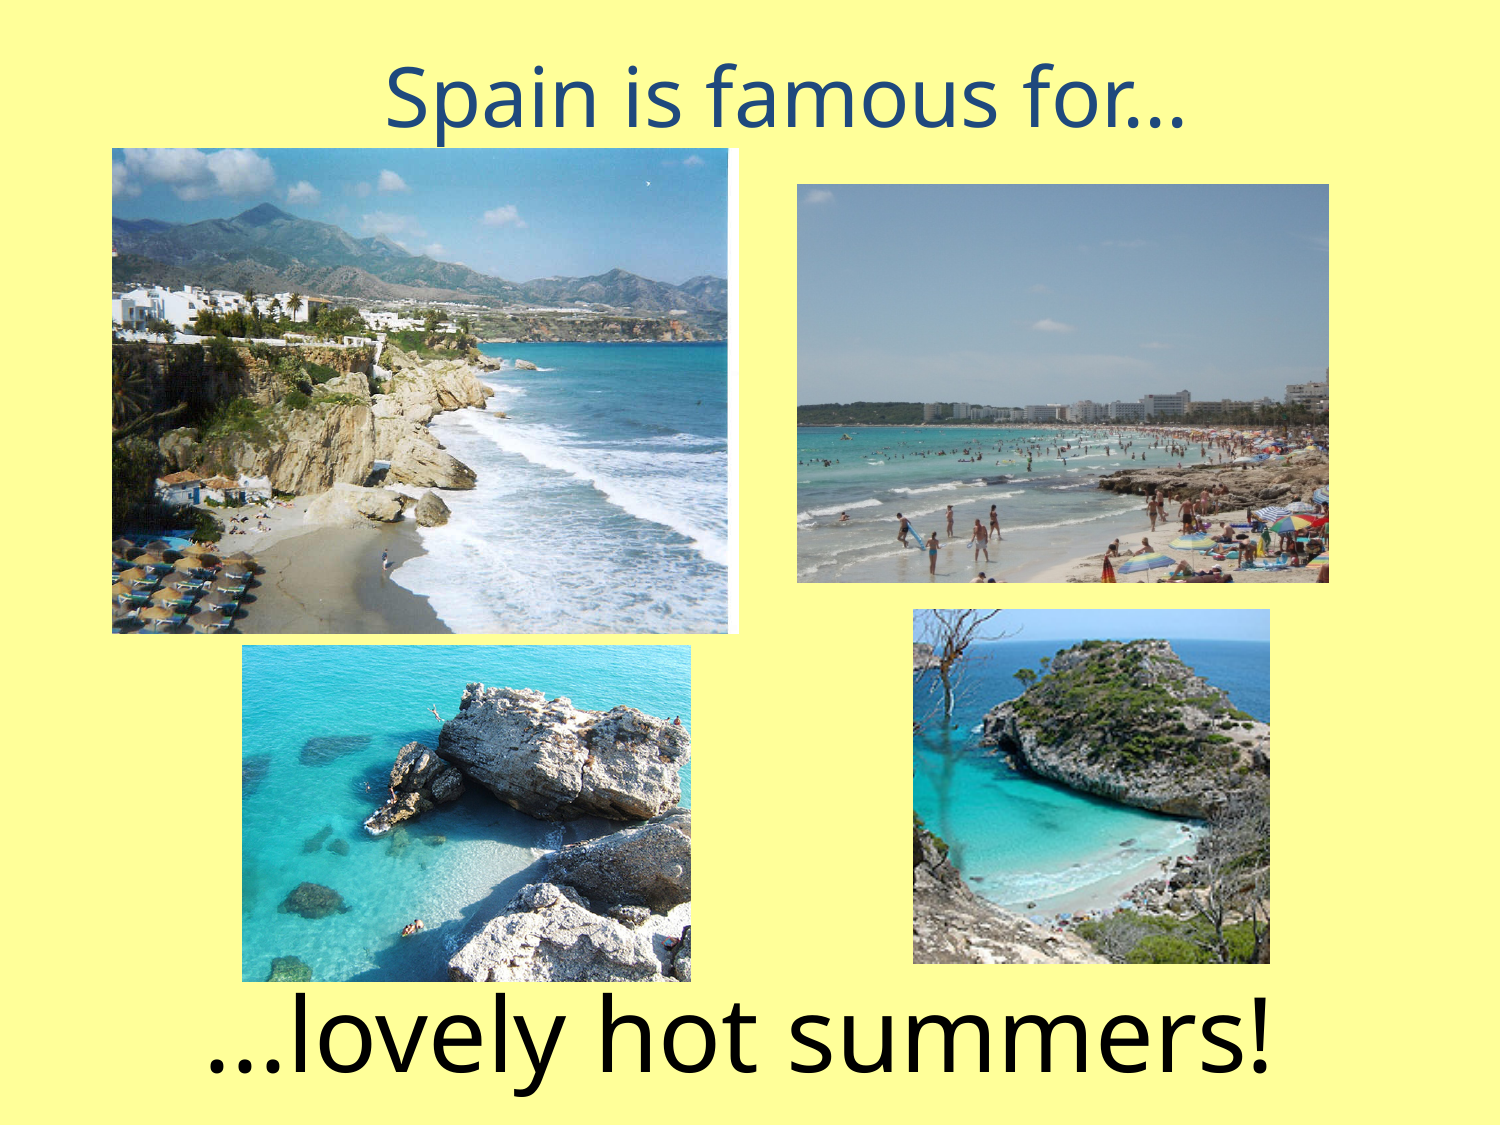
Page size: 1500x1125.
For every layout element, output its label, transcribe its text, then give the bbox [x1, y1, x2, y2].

picture [797, 188, 1329, 583]
picture [242, 645, 691, 982]
picture [112, 148, 739, 634]
text_box ...lovely hot summers! [64, 937, 1415, 1125]
picture [913, 609, 1270, 965]
text_box Spain is famous for... [112, 0, 1463, 188]
